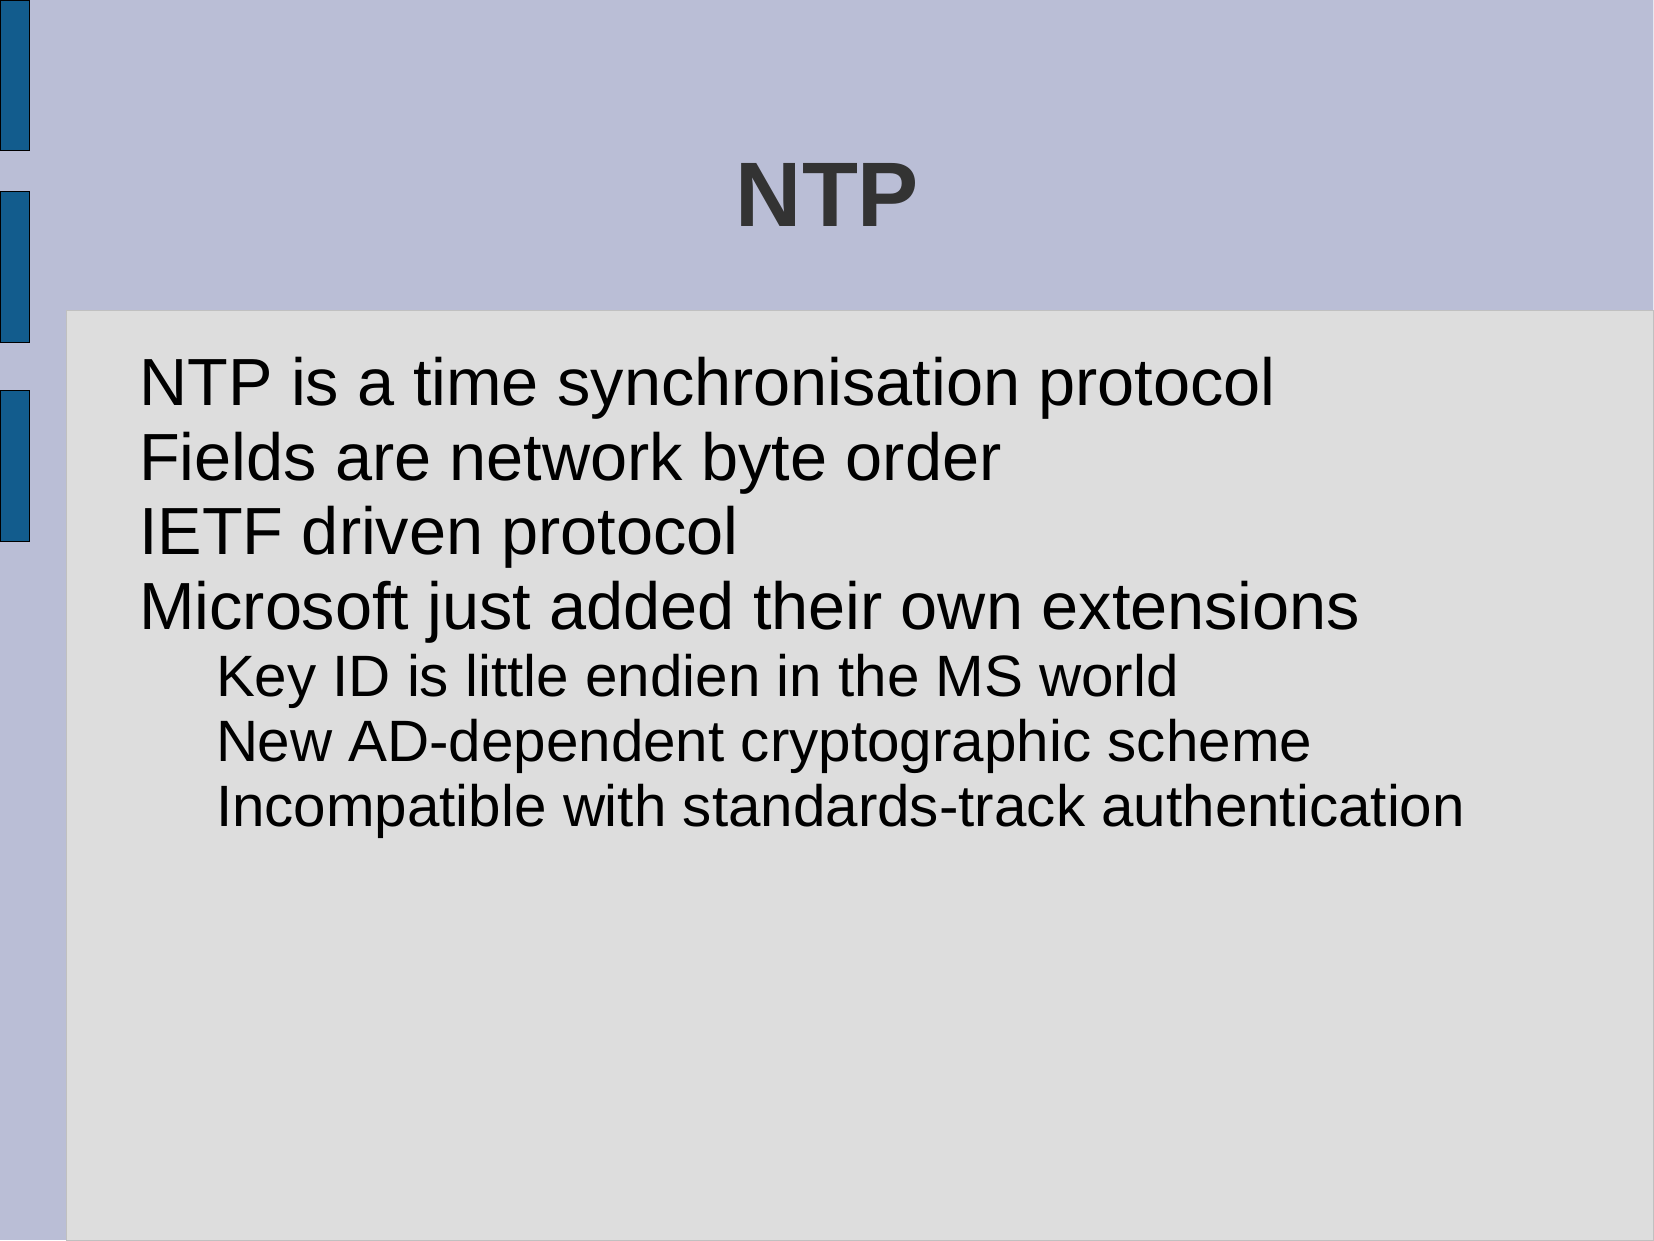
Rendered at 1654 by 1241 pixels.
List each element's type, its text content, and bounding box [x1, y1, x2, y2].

list NTP is a time synchronisation protocol Fields are network byte order IETF driven protocol Microsoft just added their own extensions Key ID is little endien in the MS world New AD-dependent cryptographic scheme Incompatible with standards-track authentication [121, 344, 1534, 1127]
title NTP [121, 91, 1534, 299]
